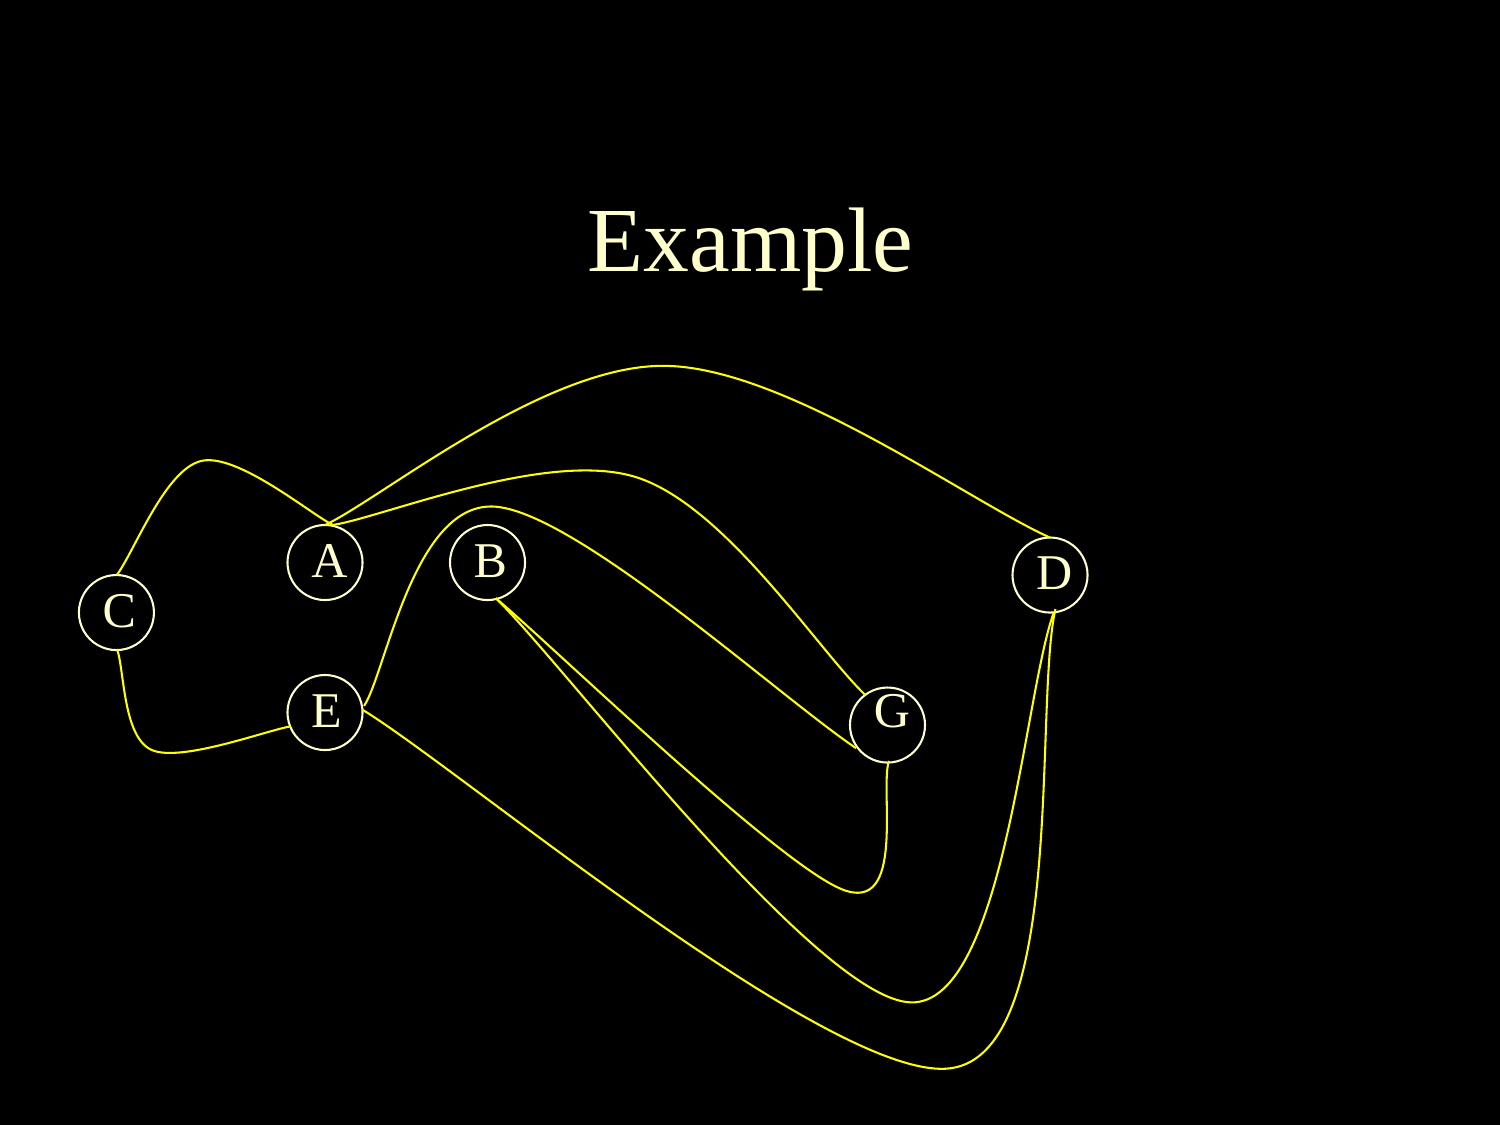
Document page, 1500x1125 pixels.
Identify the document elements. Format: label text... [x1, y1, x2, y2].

text_box B [458, 524, 522, 596]
text_box G [858, 674, 925, 746]
title Example [22, 145, 1480, 336]
text_box C [87, 574, 151, 646]
text_box D [1021, 537, 1088, 609]
text_box A [296, 524, 363, 596]
text_box E [296, 674, 357, 746]
